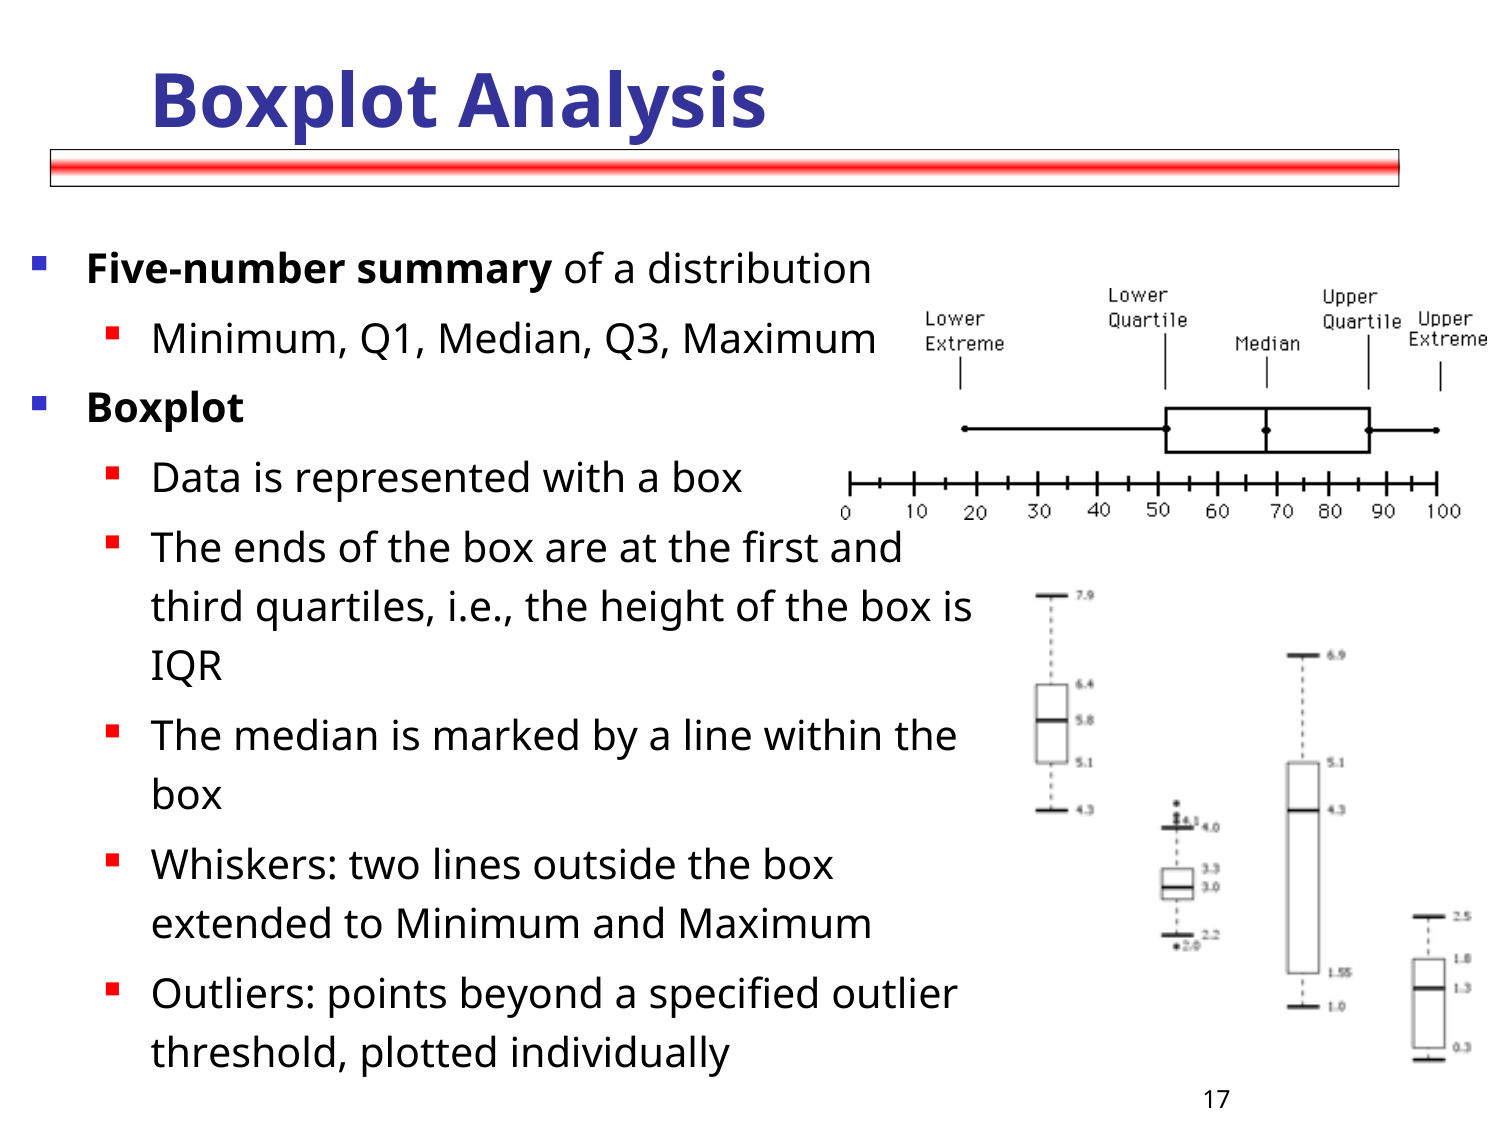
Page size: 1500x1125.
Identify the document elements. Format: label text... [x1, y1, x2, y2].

picture [1020, 584, 1486, 1073]
title Boxplot Analysis [24, 44, 876, 150]
picture [1016, 288, 1487, 520]
list Five-number summary of a distribution Minimum, Q1, Median, Q3, Maximum Boxplot Data is represented with a box The ends of the box are at the first and third quartiles, i.e., the height of the box is IQR The median is marked by a line within the box Whiskers: two lines outside the box extended to Minimum and Maximum Outliers: points beyond a specified outlier threshold, plotted individually [15, 224, 1016, 1083]
text_box <number> [1187, 1062, 1500, 1125]
